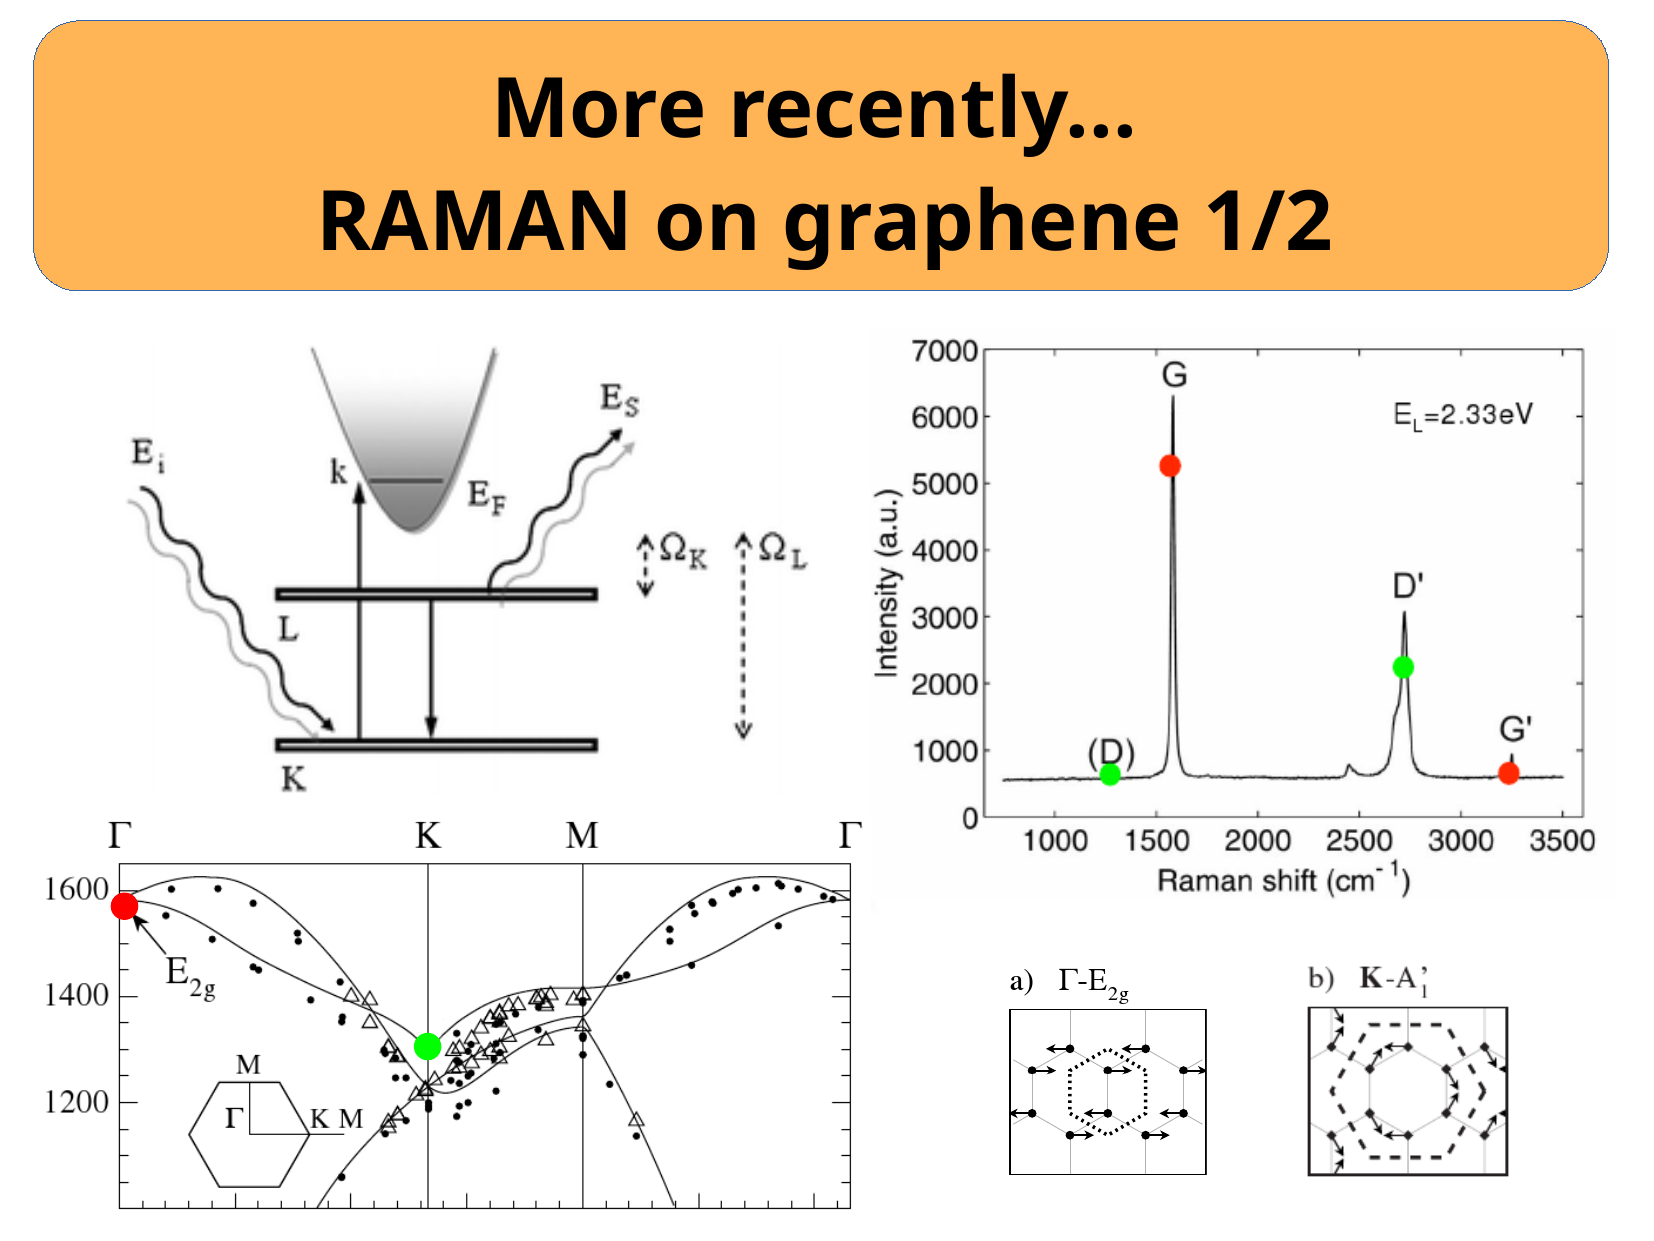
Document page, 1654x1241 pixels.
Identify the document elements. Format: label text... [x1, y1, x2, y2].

text_box [62, 20, 1580, 24]
title More recently... RAMAN on graphene 1/2 [35, 24, 1615, 299]
picture [990, 959, 1216, 1189]
picture [45, 329, 1621, 1216]
picture [124, 344, 811, 796]
text_box [413, 1032, 442, 1061]
text_box [110, 892, 139, 920]
picture [1305, 955, 1516, 1181]
